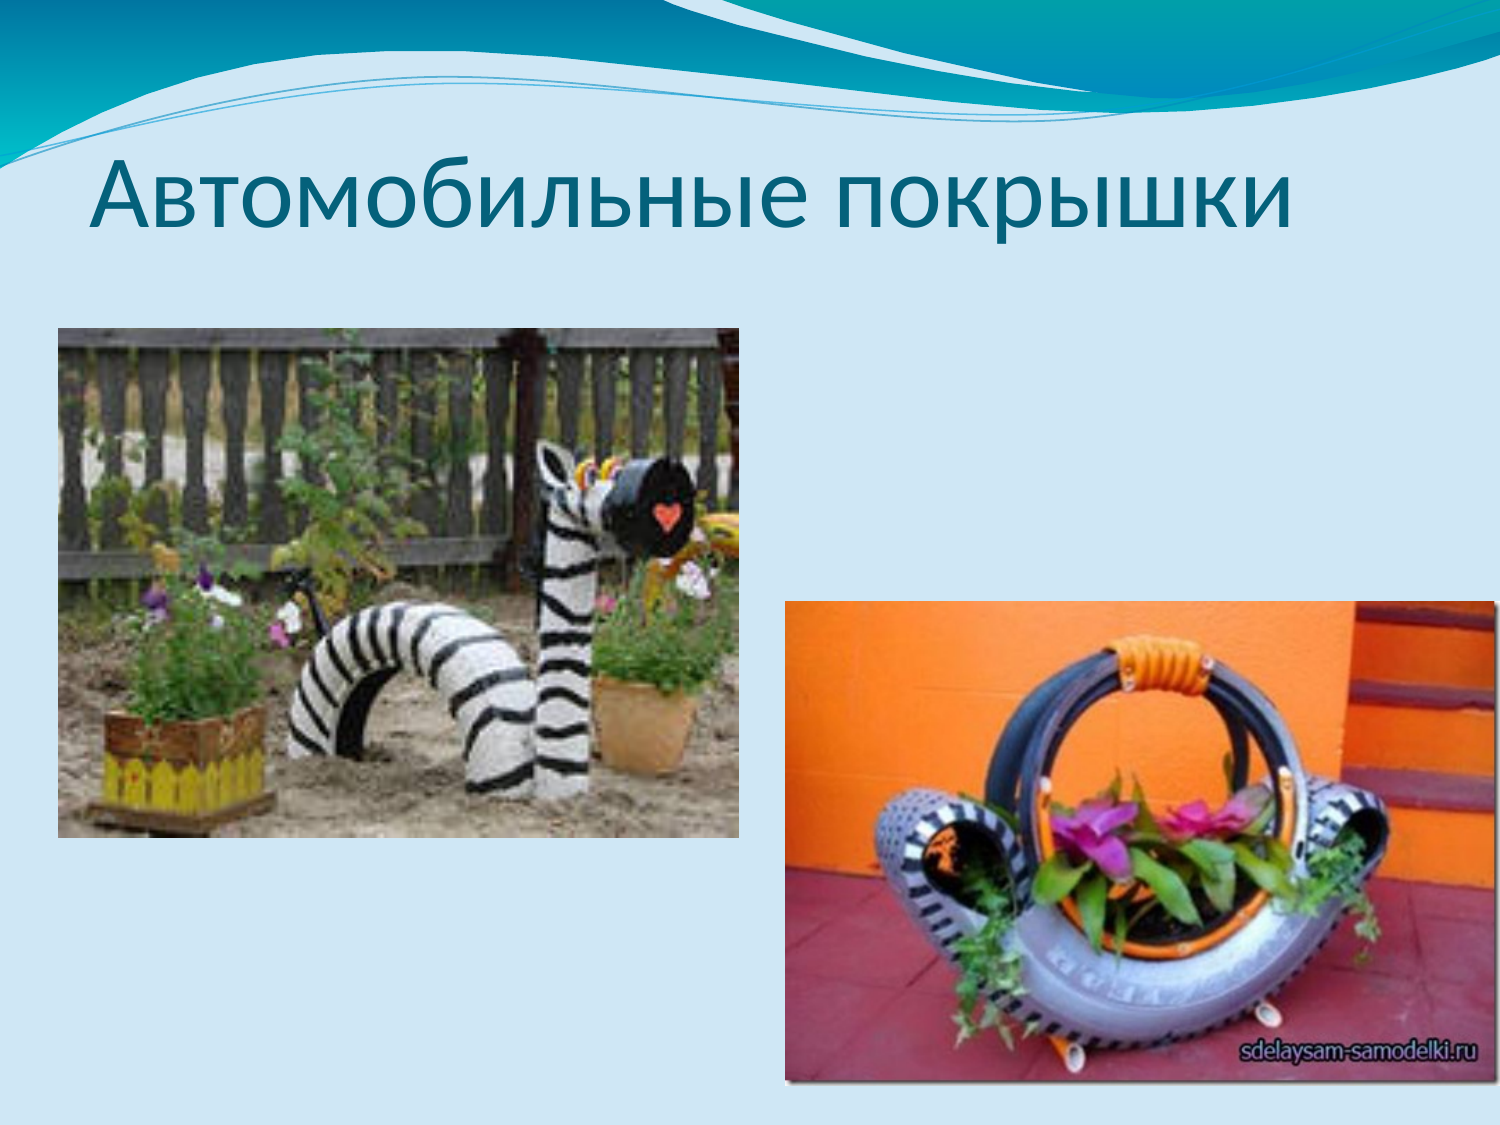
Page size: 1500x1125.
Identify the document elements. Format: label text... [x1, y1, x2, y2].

picture [58, 328, 739, 838]
picture [785, 601, 1500, 1086]
title Автомобильные покрышки [75, 115, 1425, 303]
